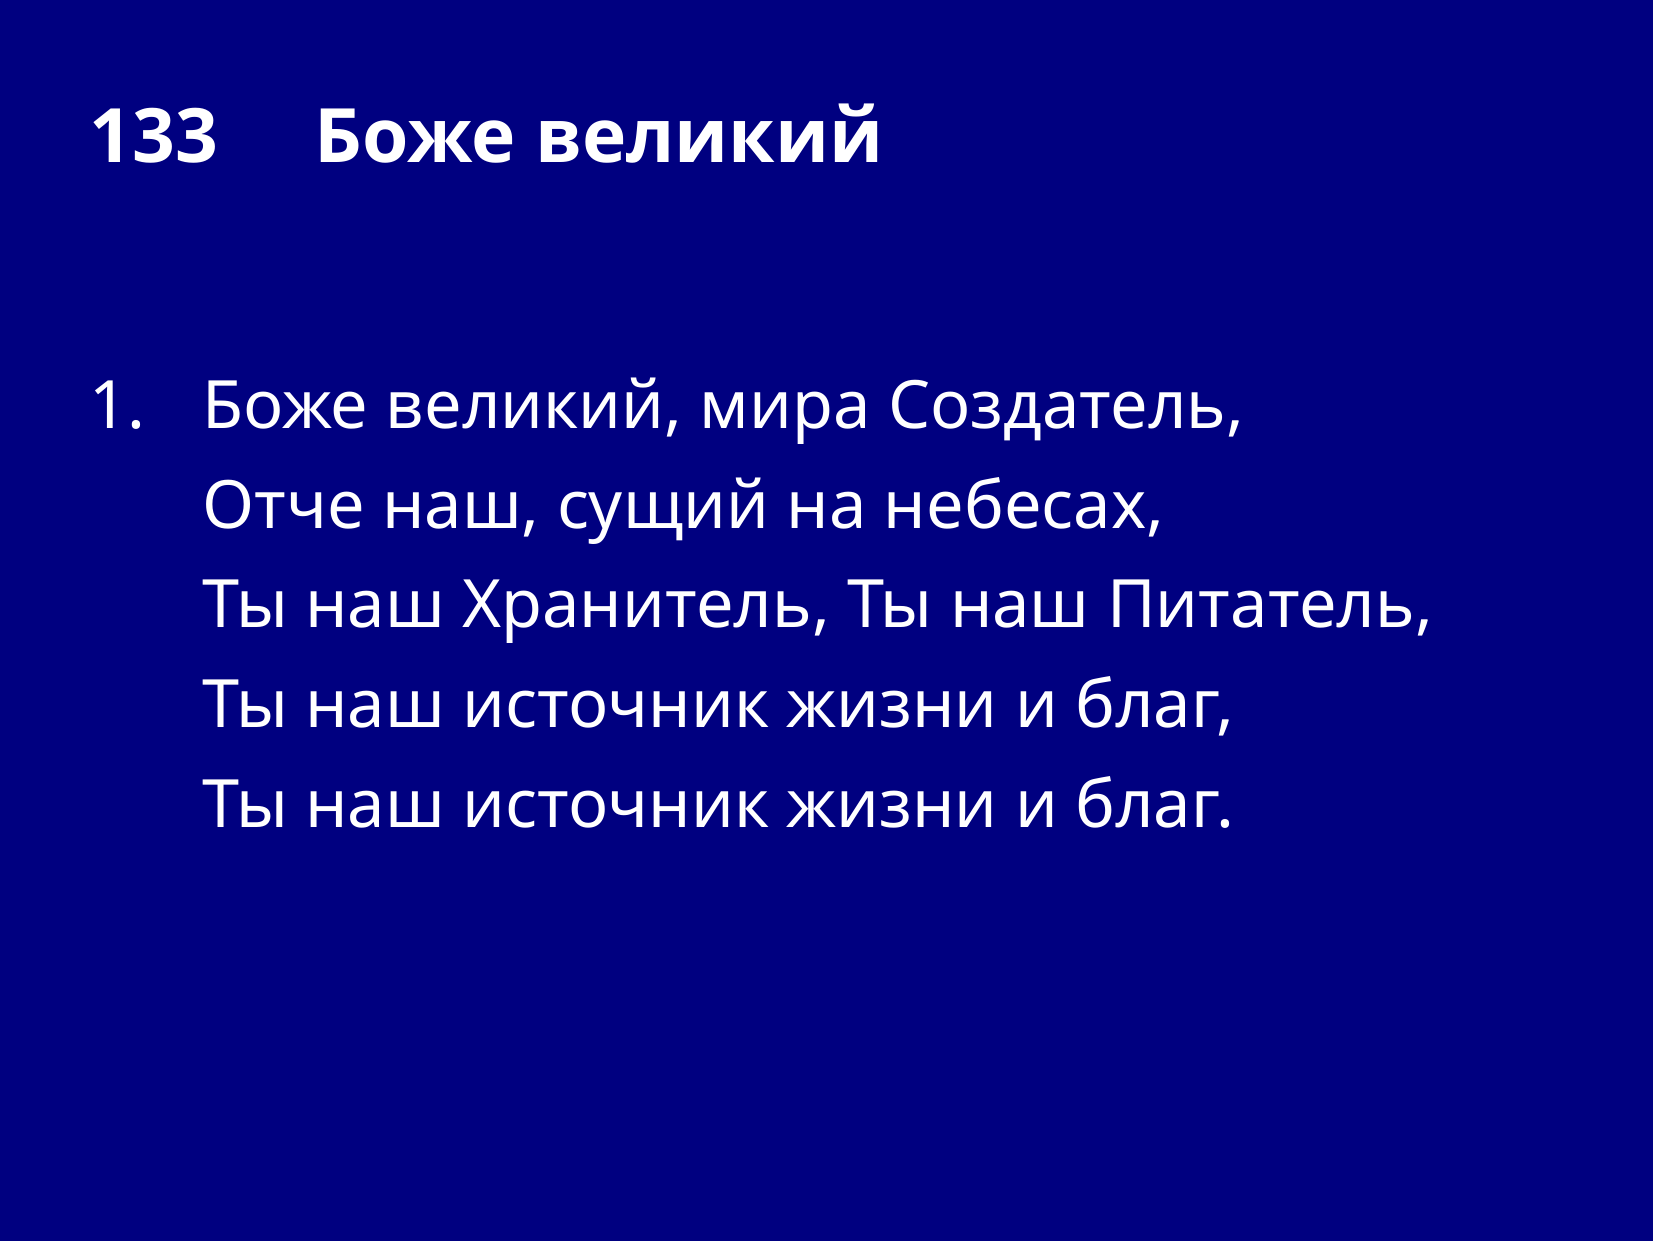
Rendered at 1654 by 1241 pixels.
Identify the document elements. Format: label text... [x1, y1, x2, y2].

text_box 1. Боже великий, мира Создатель, Отче наш, сущий на небесах, Ты наш Хранитель, Ты наш Питатель, Ты наш источник жизни и благ, Ты наш источник жизни и благ. [75, 188, 1576, 1163]
text_box 133 Боже великий [75, 75, 1576, 188]
